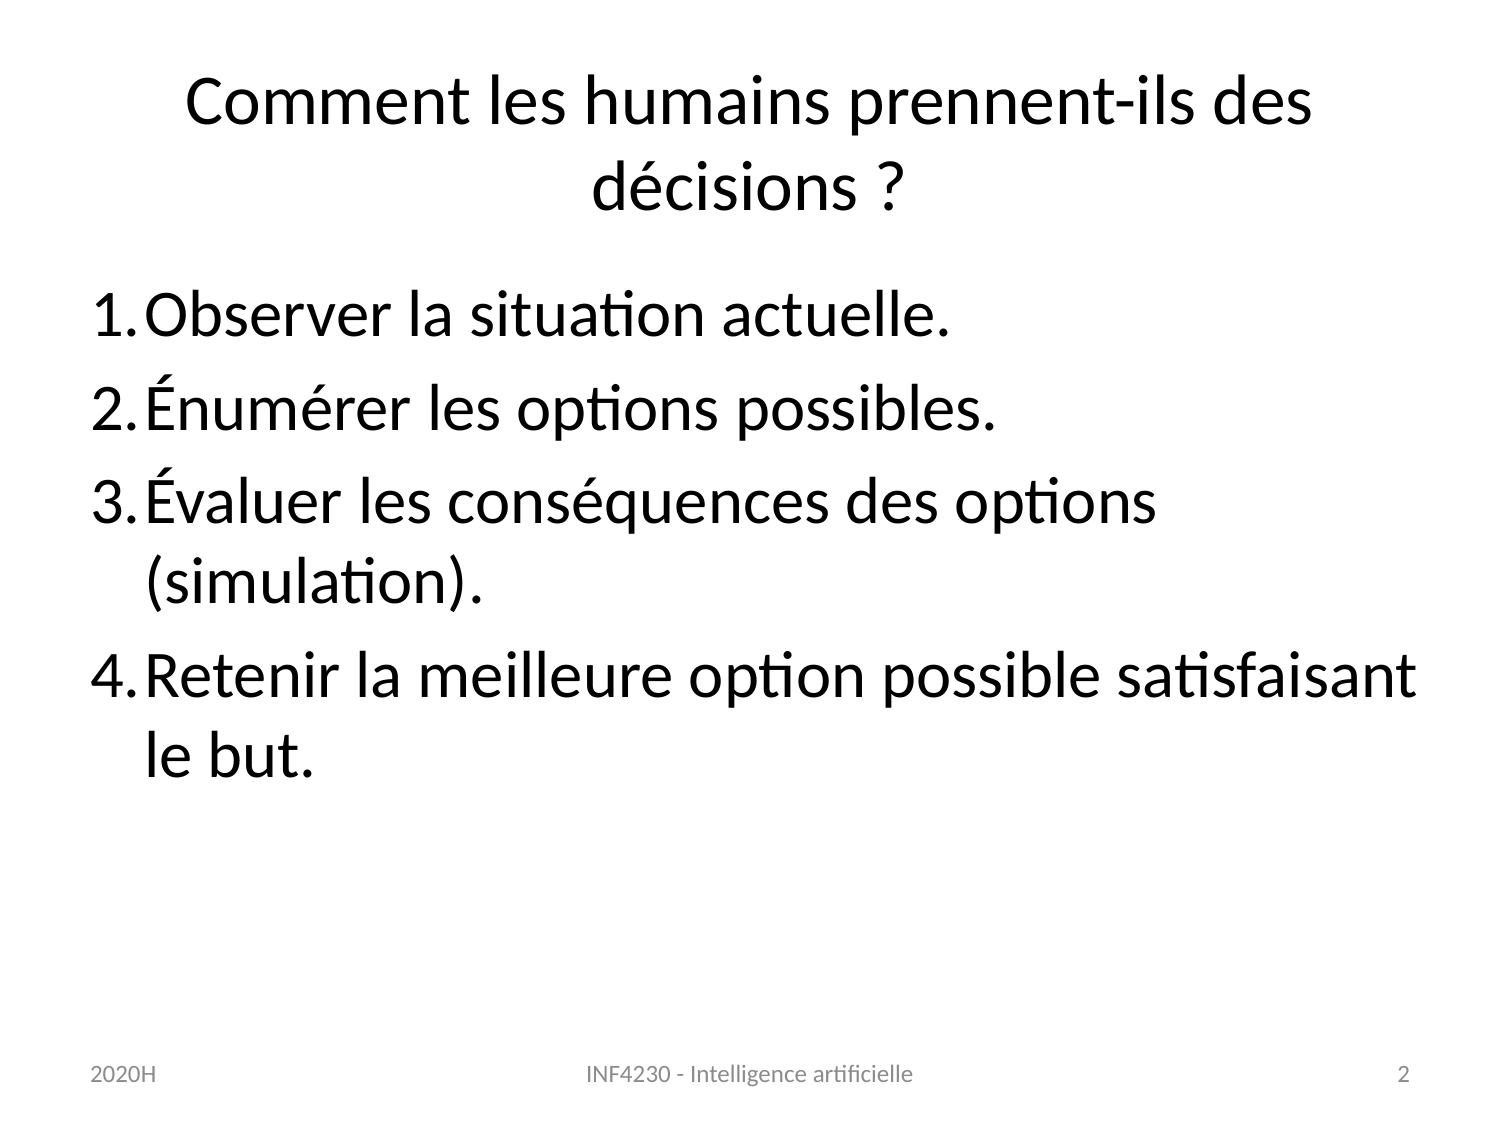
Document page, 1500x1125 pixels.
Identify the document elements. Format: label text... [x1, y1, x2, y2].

footer INF4230 - Intelligence artificielle [512, 1042, 988, 1103]
slide_number 2020H [75, 1042, 425, 1103]
list Observer la situation actuelle. Énumérer les options possibles. Évaluer les conséquences des options (simulation). Retenir la meilleure option possible satisfaisant le but. [75, 262, 1463, 1005]
title Comment les humains prennent-ils des décisions ? [75, 45, 1425, 233]
slide_number <numéro> [1074, 1042, 1425, 1103]
